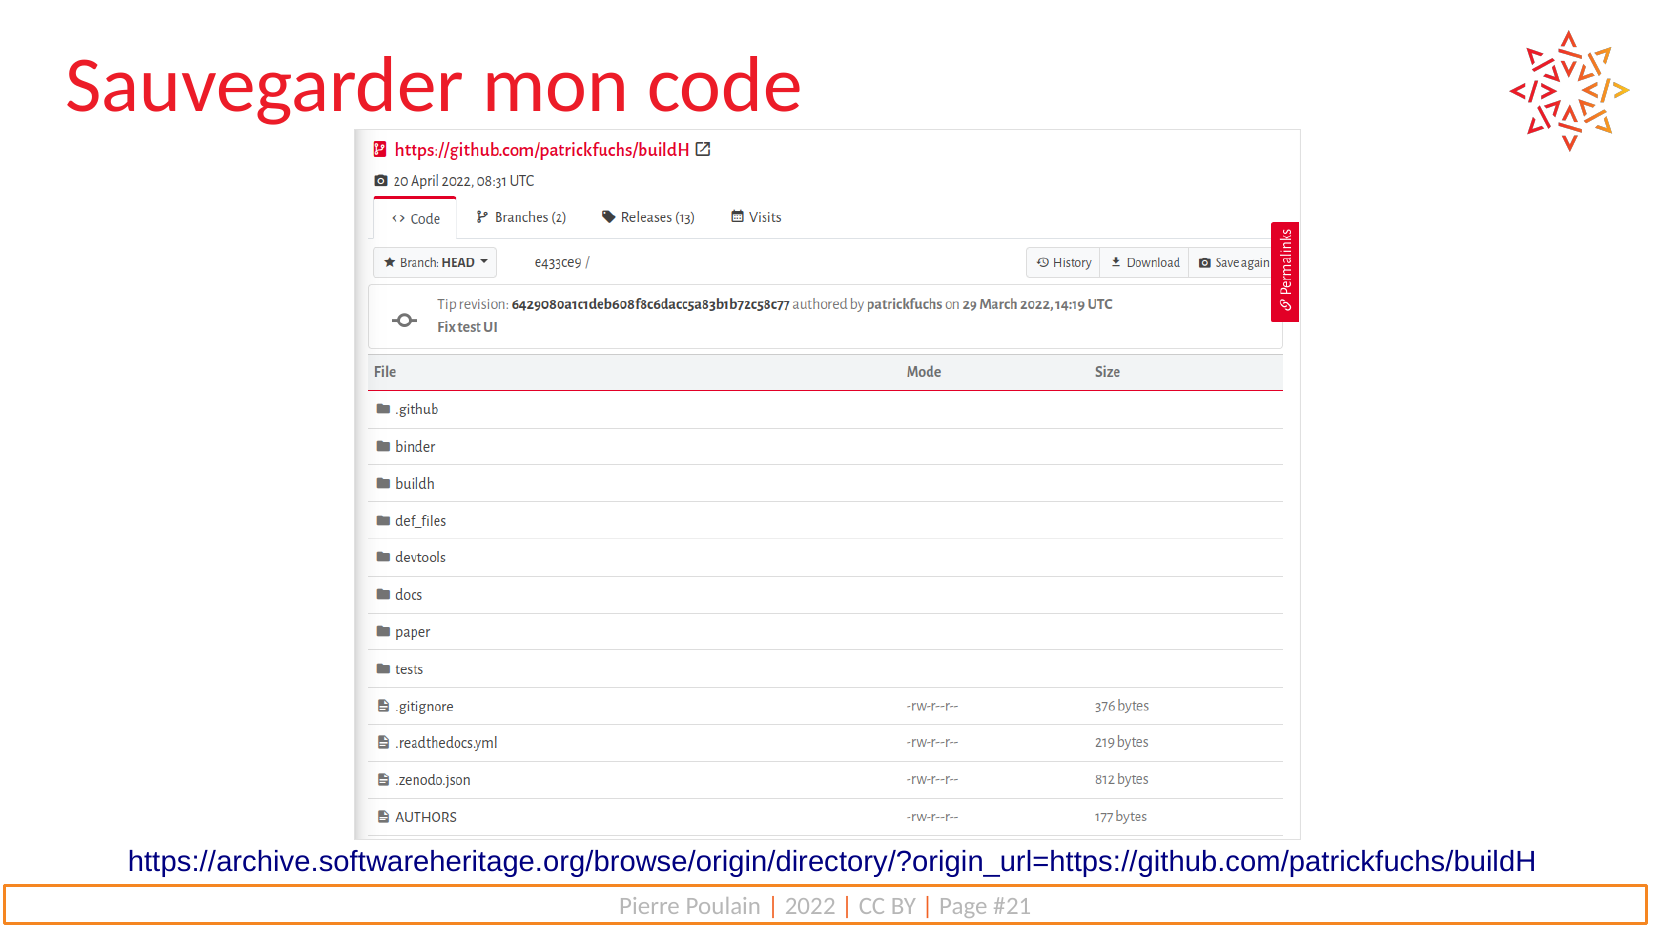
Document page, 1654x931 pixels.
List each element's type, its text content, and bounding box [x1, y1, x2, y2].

text_box https://archive.softwareheritage.org/browse/origin/directory/?origin_url=https://github.com/patrickfuchs/buildH [80, 837, 1595, 886]
picture [1554, 30, 1630, 152]
picture [354, 129, 1301, 837]
title Sauvegarder mon code [64, 13, 1554, 169]
